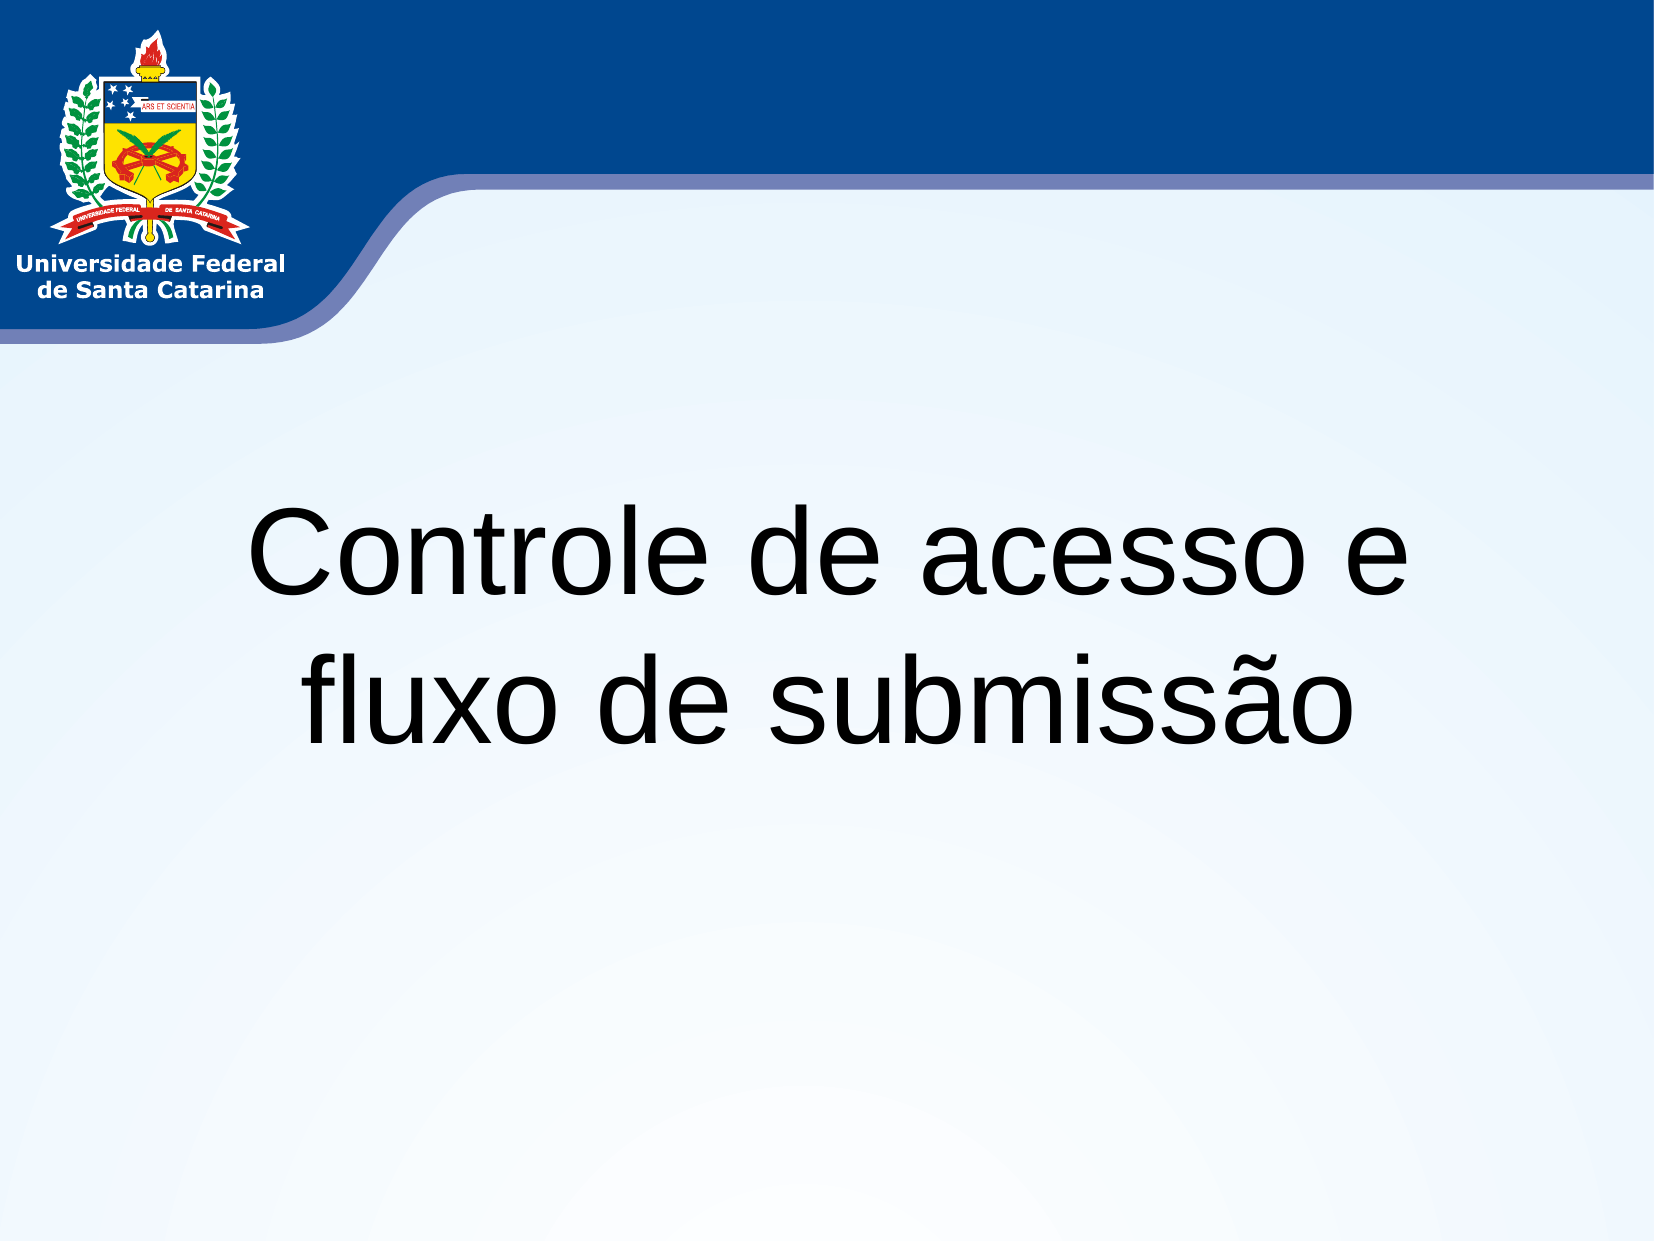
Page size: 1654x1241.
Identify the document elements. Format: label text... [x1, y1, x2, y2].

title Controle de acesso e fluxo de submissão [129, 471, 1530, 768]
